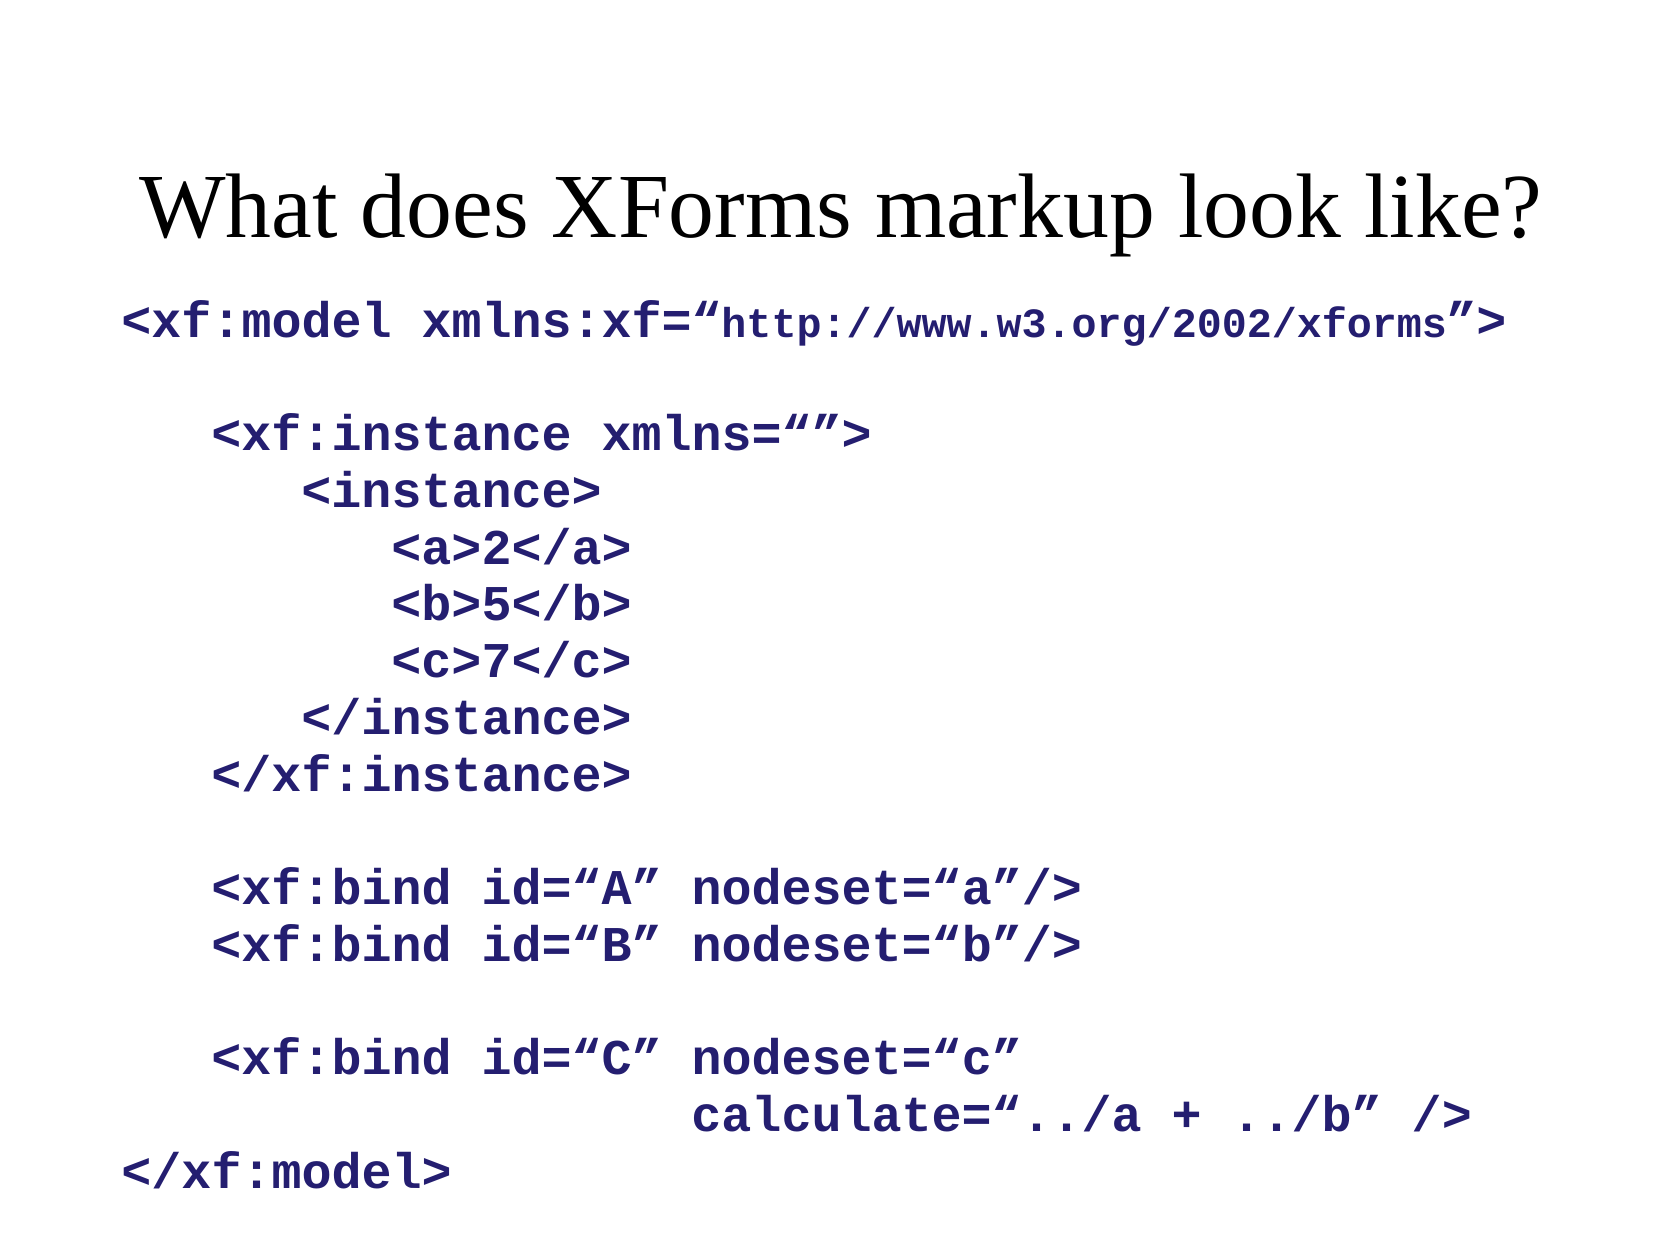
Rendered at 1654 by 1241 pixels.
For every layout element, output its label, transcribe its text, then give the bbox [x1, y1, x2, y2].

title What does XForms markup look like? [121, 102, 1563, 295]
list <xf:model xmlns:xf=“http://www.w3.org/2002/xforms”> <xf:instance xmlns=“”> <instance> <a>2</a> <b>5</b> <c>7</c> </instance> </xf:instance> <xf:bind id=“A” nodeset=“a”/> <xf:bind id=“B” nodeset=“b”/> <xf:bind id=“C” nodeset=“c” calculate=“../a + ../b” /> </xf:model> [121, 295, 1634, 1241]
